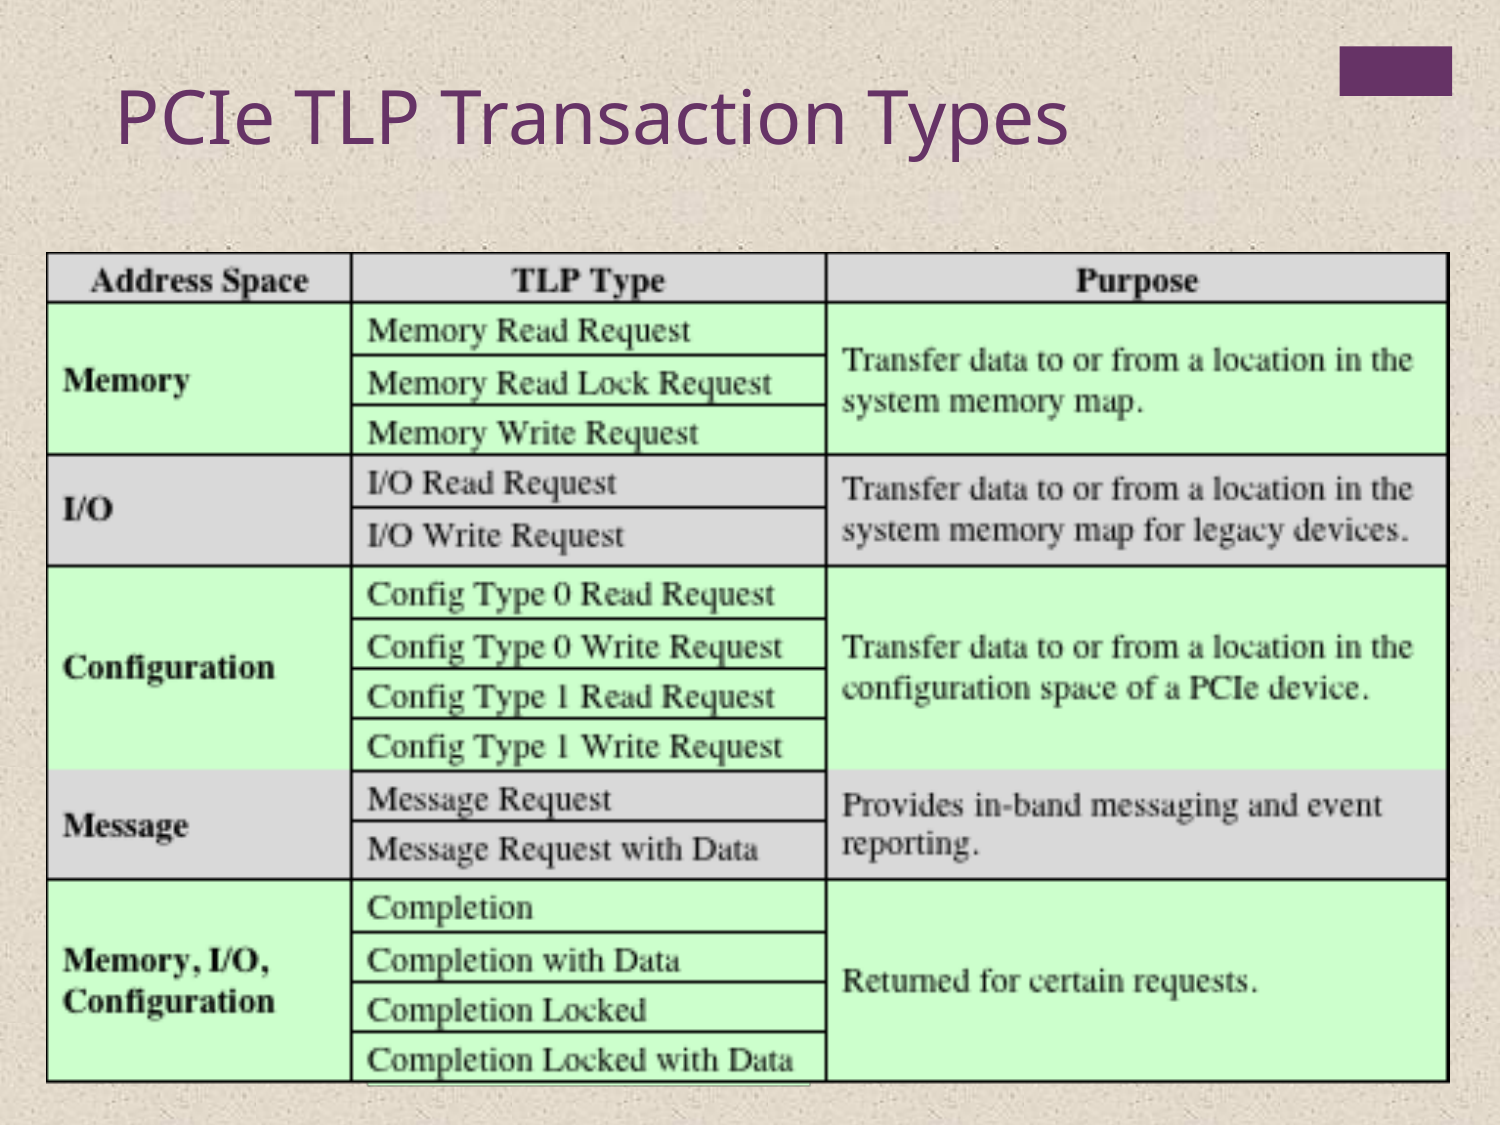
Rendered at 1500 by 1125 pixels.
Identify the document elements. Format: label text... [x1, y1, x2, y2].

title PCIe TLP Transaction Types [99, 62, 1340, 246]
picture [0, 0, 1500, 1125]
